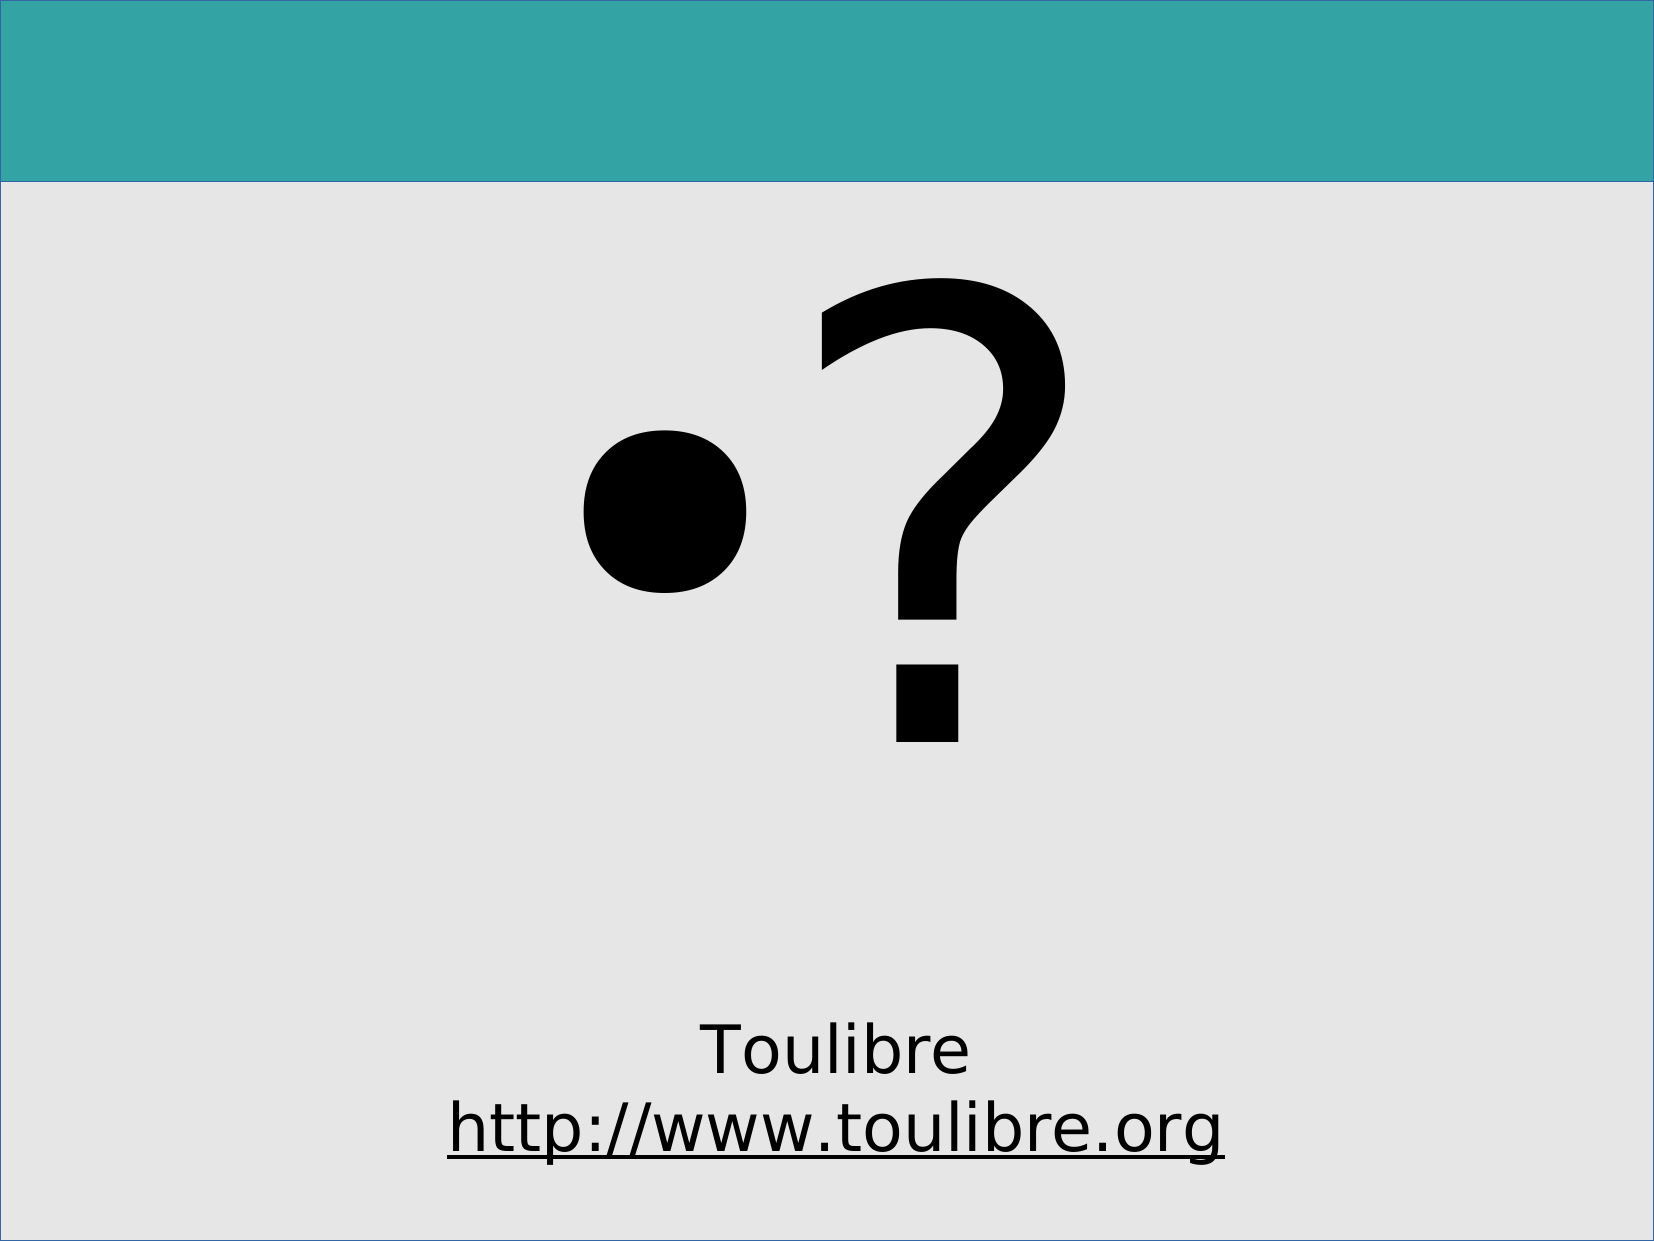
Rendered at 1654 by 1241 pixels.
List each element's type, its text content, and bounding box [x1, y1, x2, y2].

list ? [69, 162, 1558, 981]
text_box Toulibre http://www.toulibre.org [133, 1004, 1540, 1175]
